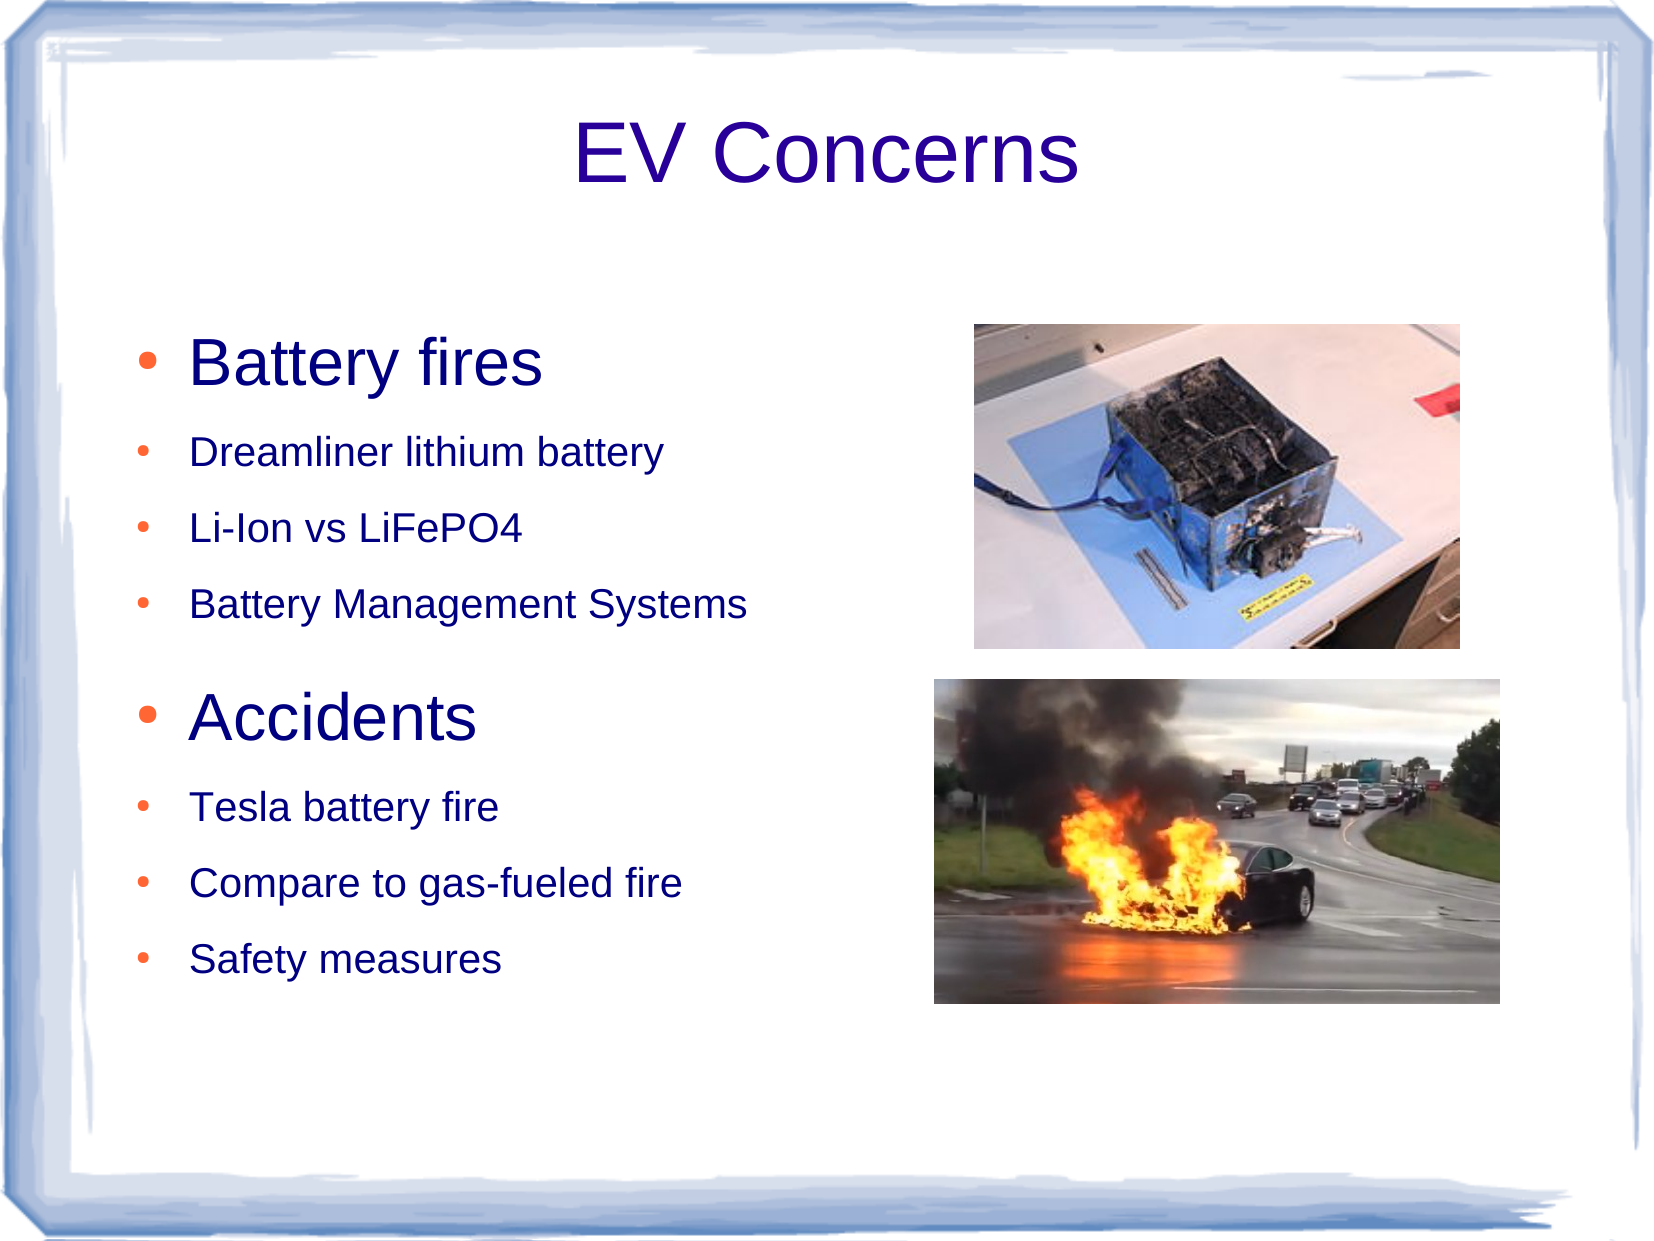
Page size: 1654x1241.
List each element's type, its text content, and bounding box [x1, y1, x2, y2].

title EV Concerns [82, 49, 1571, 257]
list Accidents Tesla battery fire Compare to gas-fueled fire Safety measures [118, 679, 827, 1004]
list Battery fires Dreamliner lithium battery Li-Ion vs LiFePO4 Battery Management Systems [118, 324, 827, 649]
picture [0, 0, 1654, 1241]
